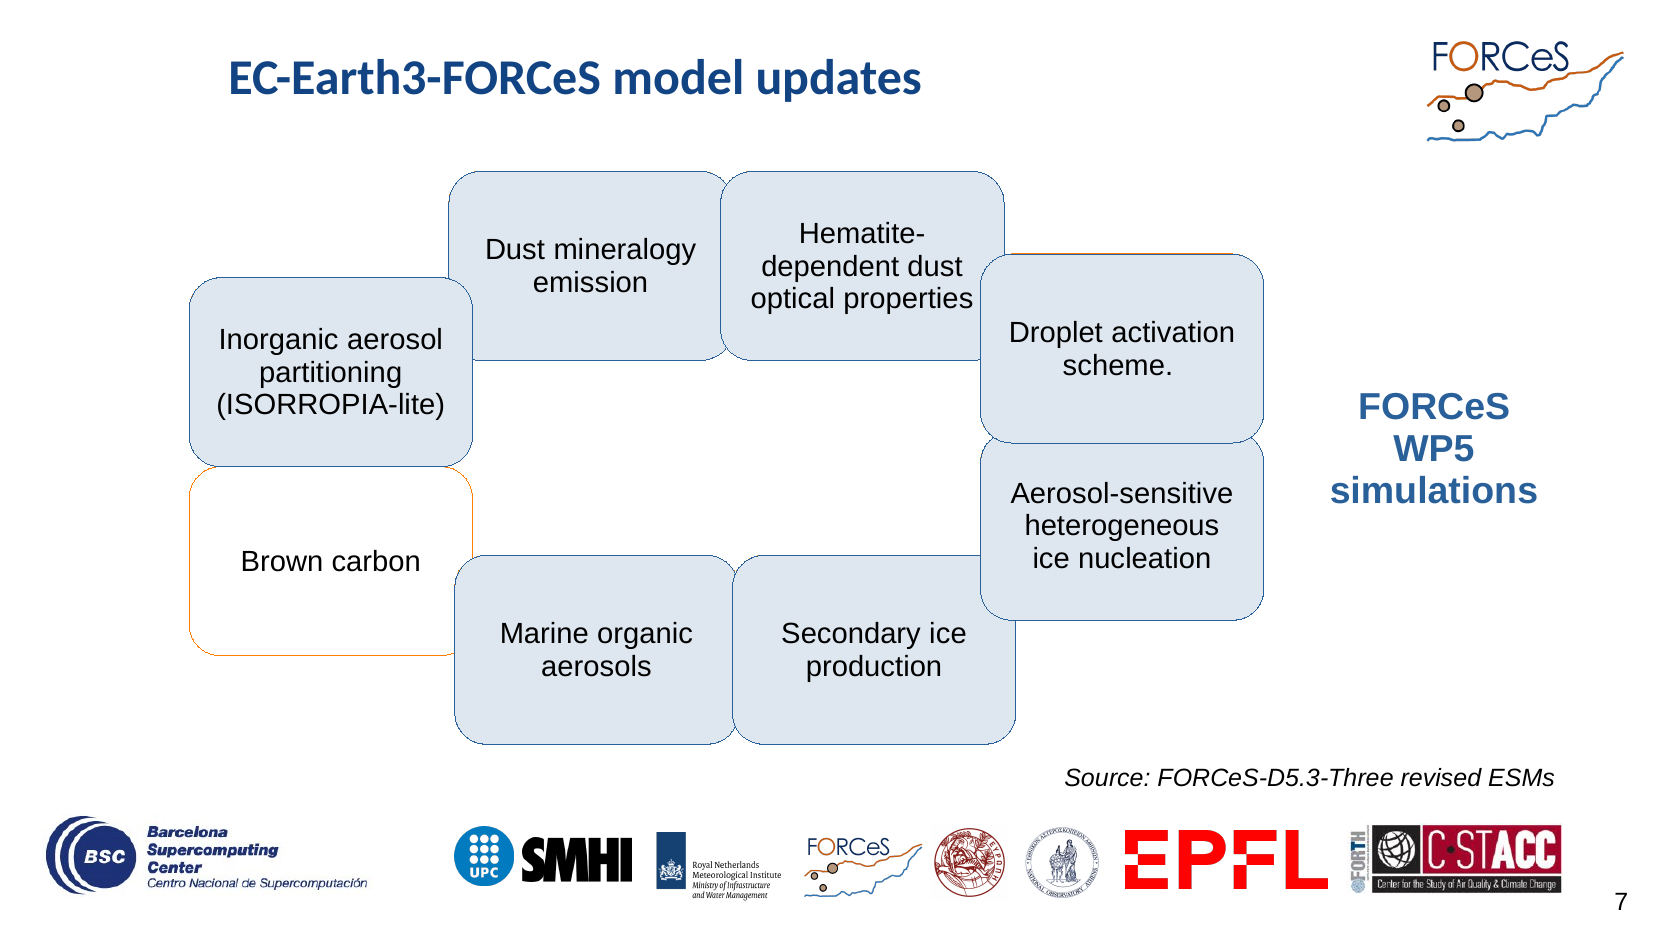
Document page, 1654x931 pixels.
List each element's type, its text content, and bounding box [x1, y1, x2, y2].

picture [0, 0, 1654, 931]
text_box Marine organic aerosols [454, 555, 735, 745]
text_box Secondary ice production [732, 555, 1016, 745]
text_box Inorganic aerosol partitioning (ISORROPIA-lite) [189, 277, 473, 467]
text_box <number> [1596, 878, 1646, 923]
text_box Brown carbon [189, 467, 473, 656]
text_box Hematite-dependent dust optical properties [720, 171, 1005, 361]
text_box FORCeS WP5 simulations [1314, 377, 1554, 519]
text_box Aerosol-sensitive heterogeneous ice nucleation [980, 437, 1264, 621]
text_box EC-Earth3-FORCeS model updates [46, 19, 1105, 138]
text_box Source: FORCeS-D5.3-Three revised ESMs [1049, 755, 1571, 799]
text_box Dust mineralogy emission [448, 171, 726, 361]
text_box Droplet activation scheme. [980, 254, 1264, 444]
